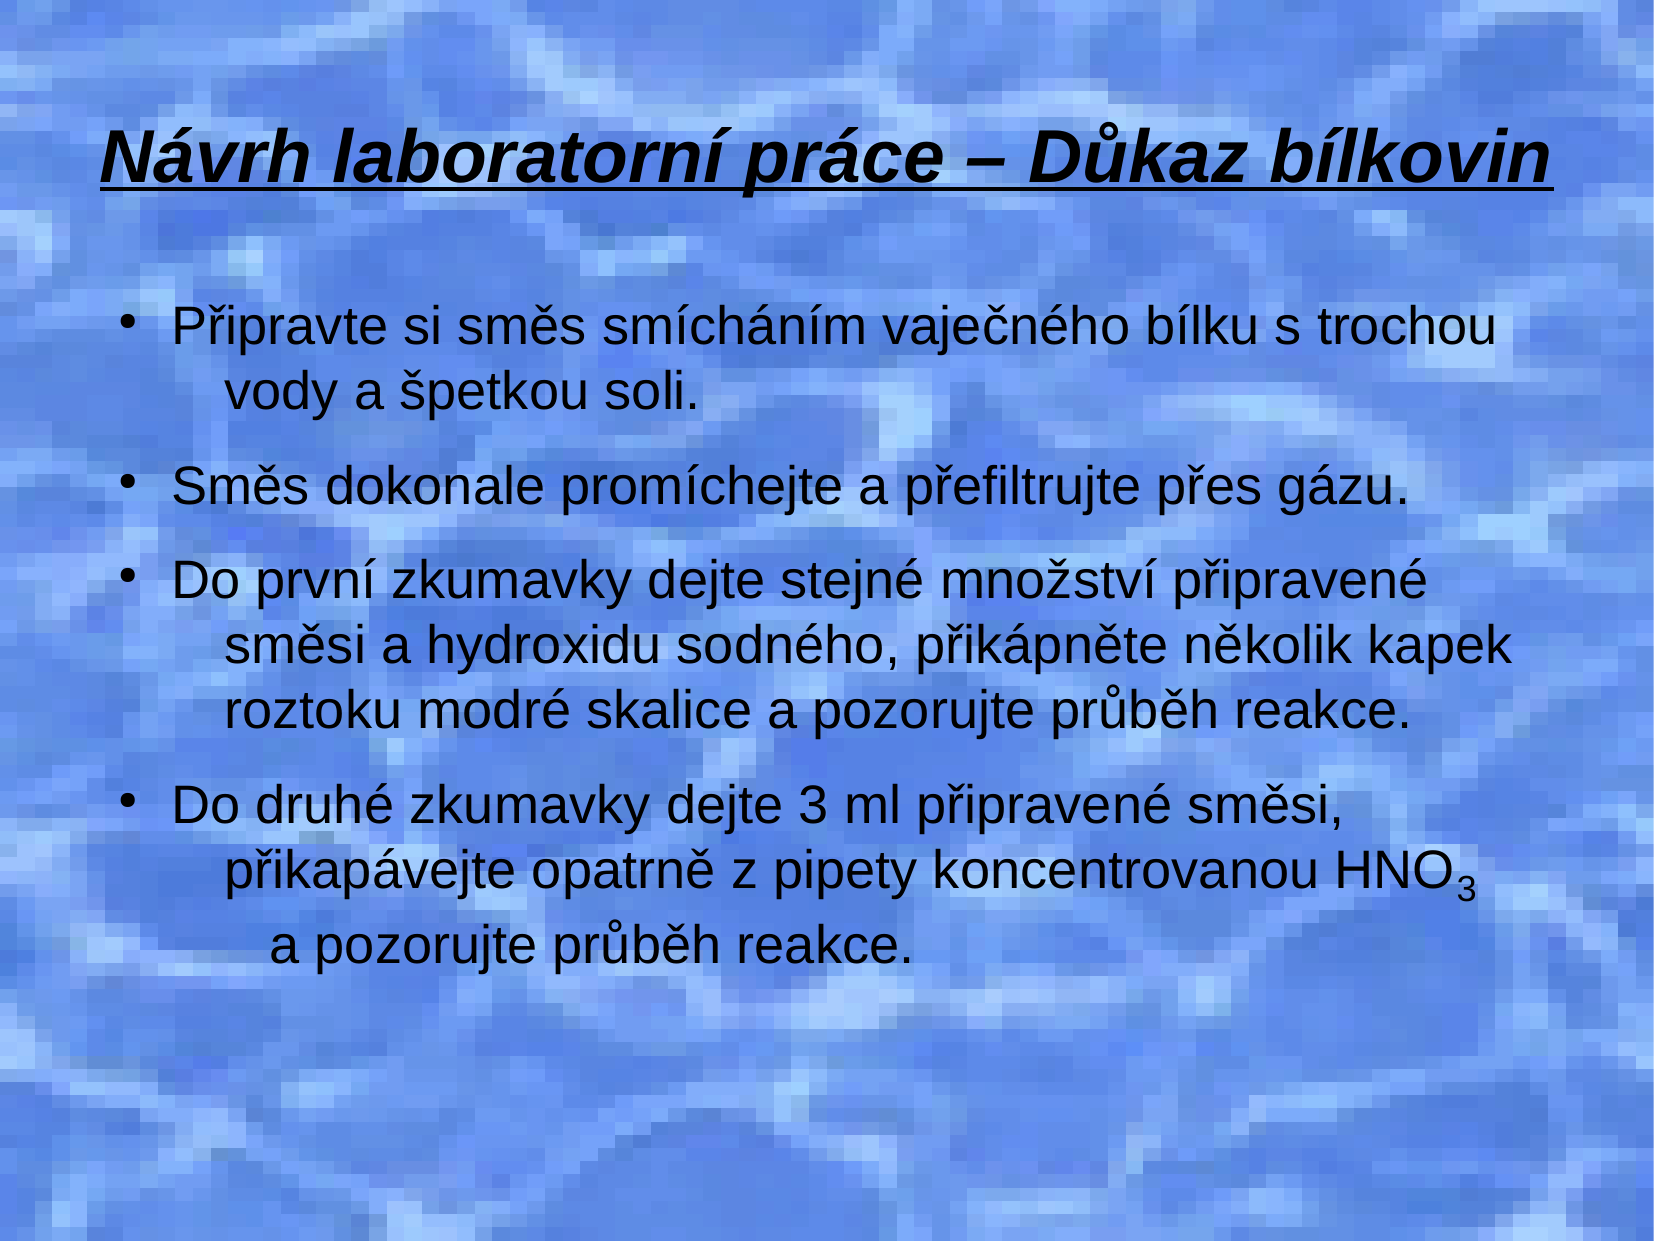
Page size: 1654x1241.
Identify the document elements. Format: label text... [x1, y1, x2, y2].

list Připravte si směs smícháním vaječného bílku s trochou vody a špetkou soli. Směs dokonale promíchejte a přefiltrujte přes gázu. Do první zkumavky dejte stejné množství připravené směsi a hydroxidu sodného, přikápněte několik kapek roztoku modré skalice a pozorujte průběh reakce. Do druhé zkumavky dejte 3 ml připravené směsi, přikapávejte opatrně z pipety koncentrovanou HNO3 a pozorujte průběh reakce. [82, 290, 1571, 1109]
title Návrh laboratorní práce – Důkaz bílkovin [82, 49, 1571, 257]
